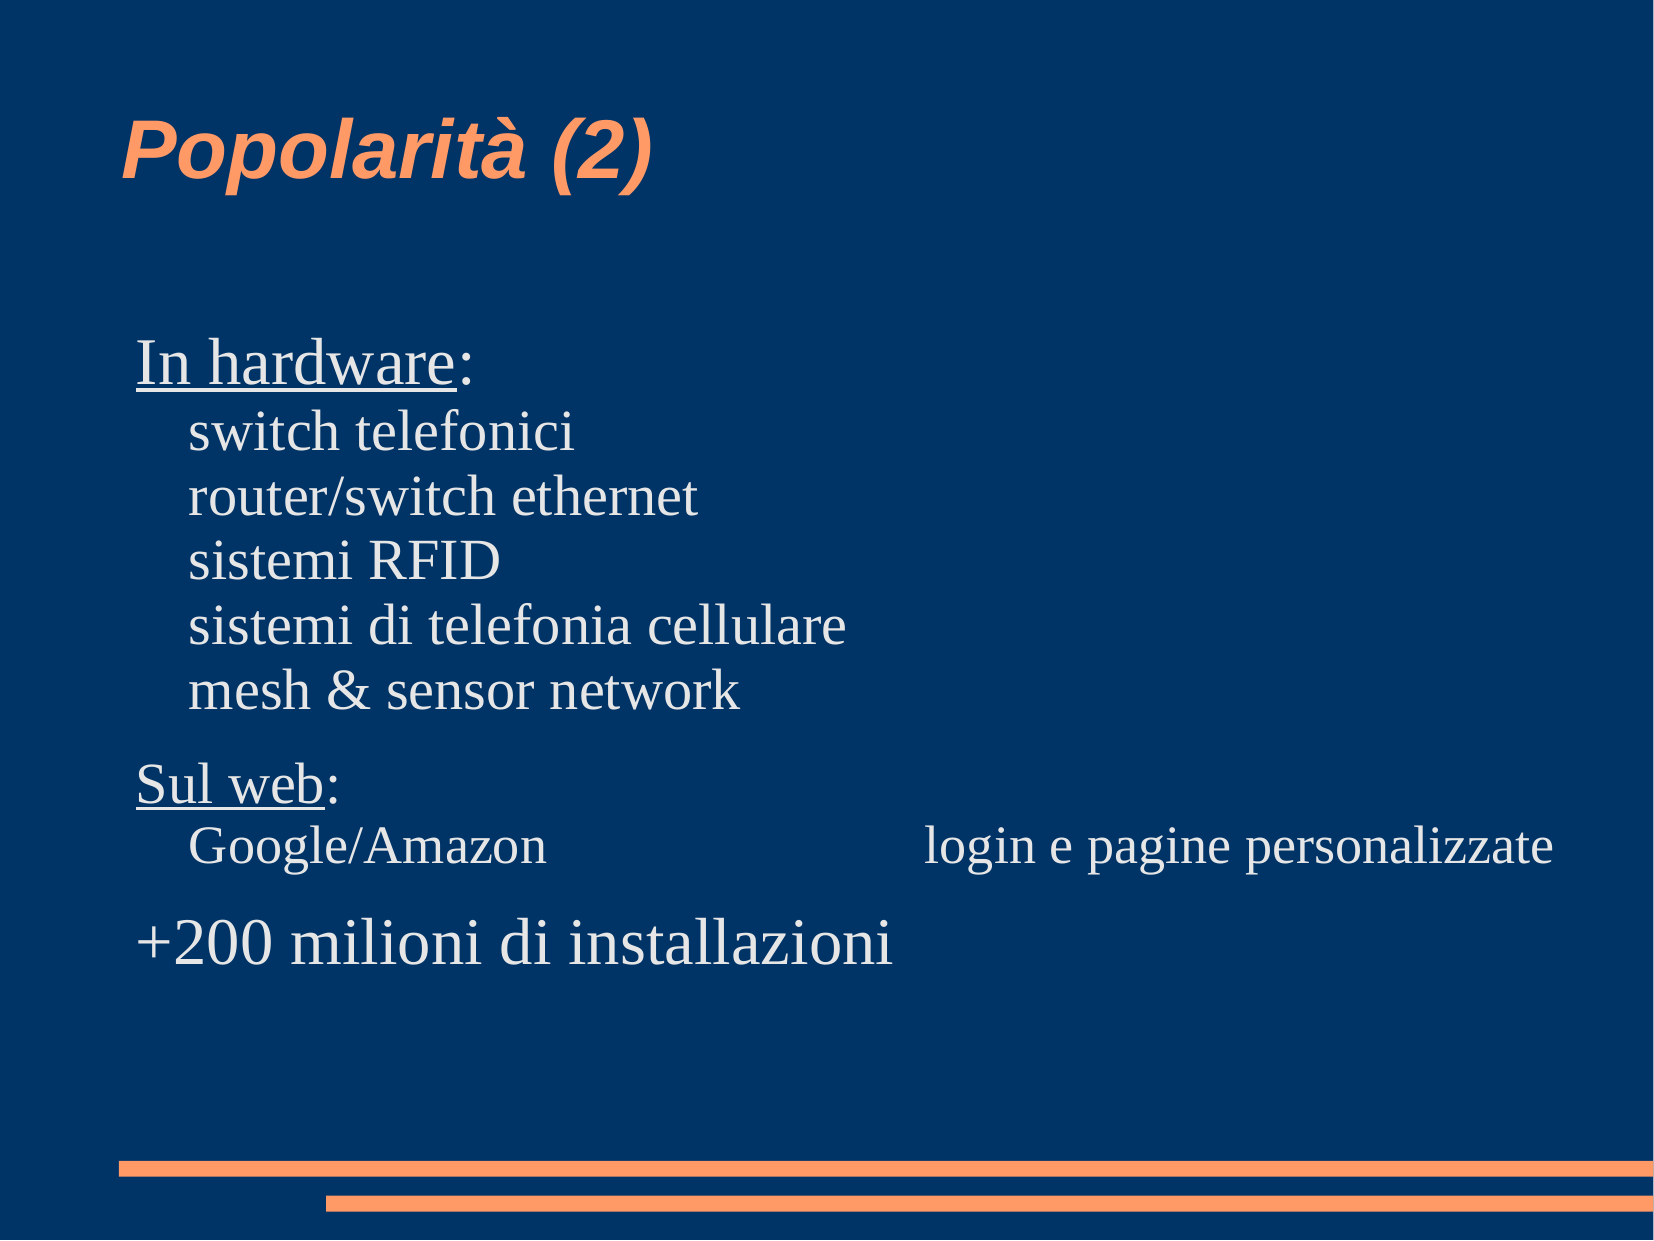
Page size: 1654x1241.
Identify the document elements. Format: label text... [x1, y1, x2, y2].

title Popolarità (2) [121, 46, 1534, 254]
list In hardware: switch telefonici router/switch ethernet sistemi RFID sistemi di telefonia cellulare mesh & sensor network Sul web: Google/Amazon login e pagine personalizzate +200 milioni di installazioni [118, 324, 1558, 1063]
